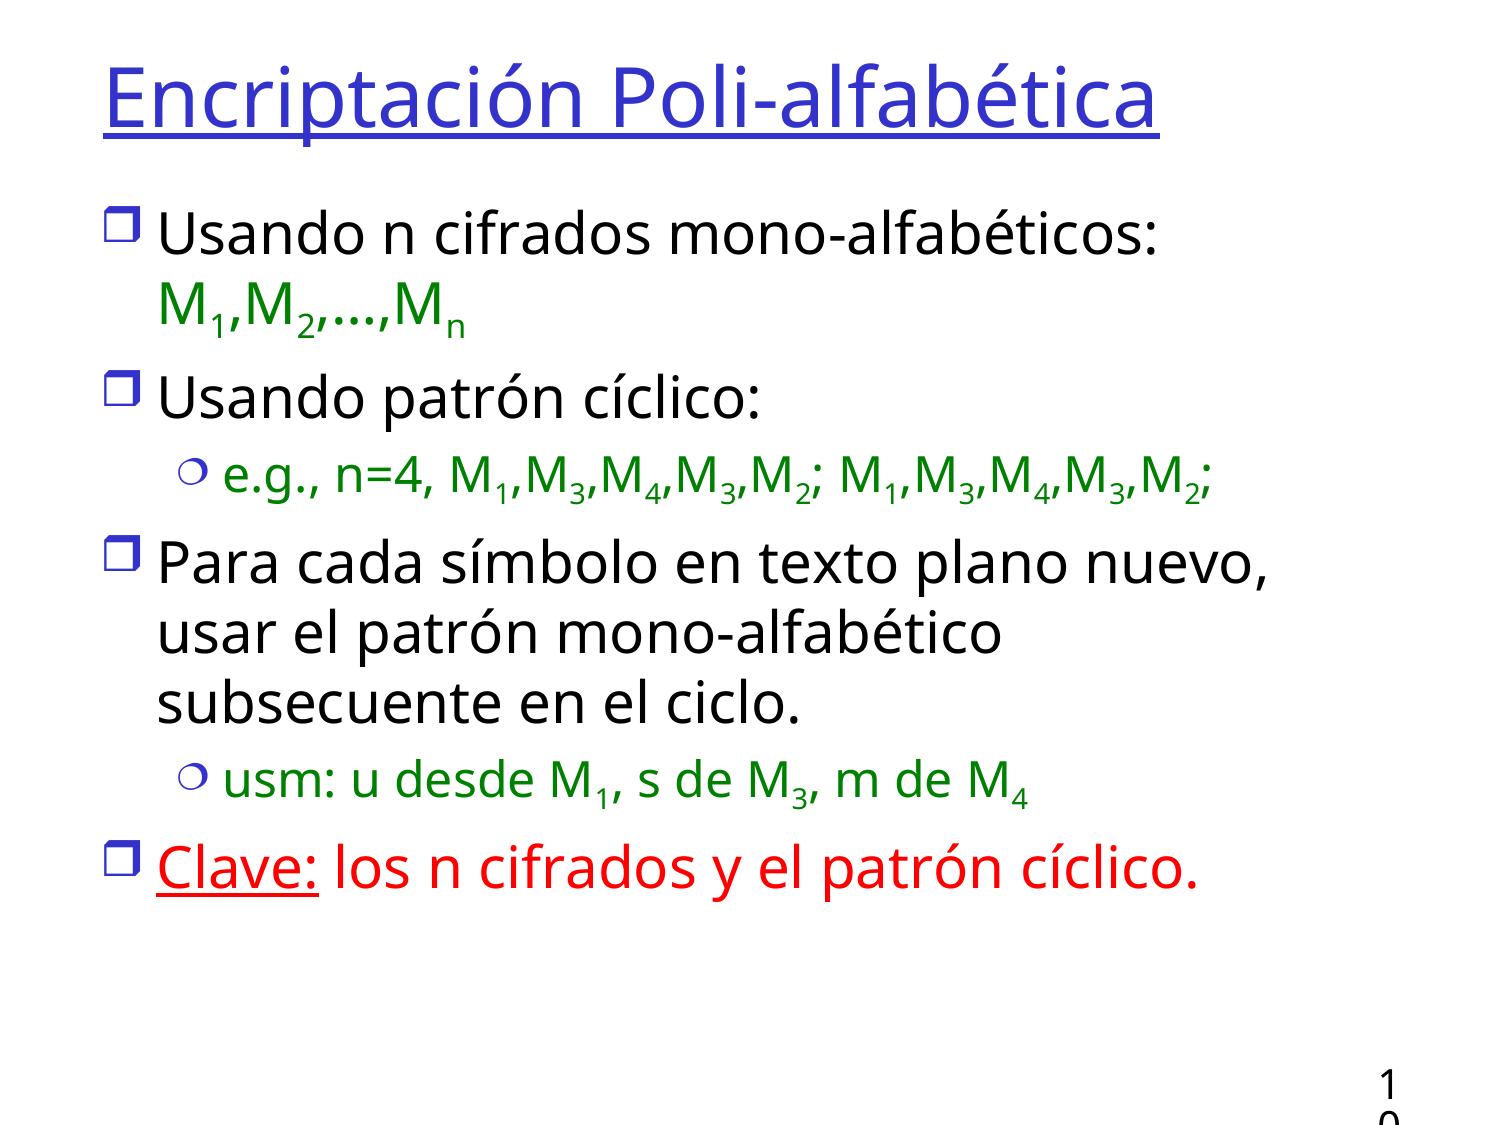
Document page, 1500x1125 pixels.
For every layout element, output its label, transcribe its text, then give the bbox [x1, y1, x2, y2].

list Usando n cifrados mono-alfabéticos: M1,M2,…,Mn Usando patrón cíclico: e.g., n=4, M1,M3,M4,M3,M2; M1,M3,M4,M3,M2; Para cada símbolo en texto plano nuevo, usar el patrón mono-alfabético subsecuente en el ciclo. usm: u desde M1, s de M3, m de M4 Clave: los n cifrados y el patrón cíclico. [85, 188, 1361, 952]
title Encriptación Poli-alfabética [87, 0, 1363, 188]
